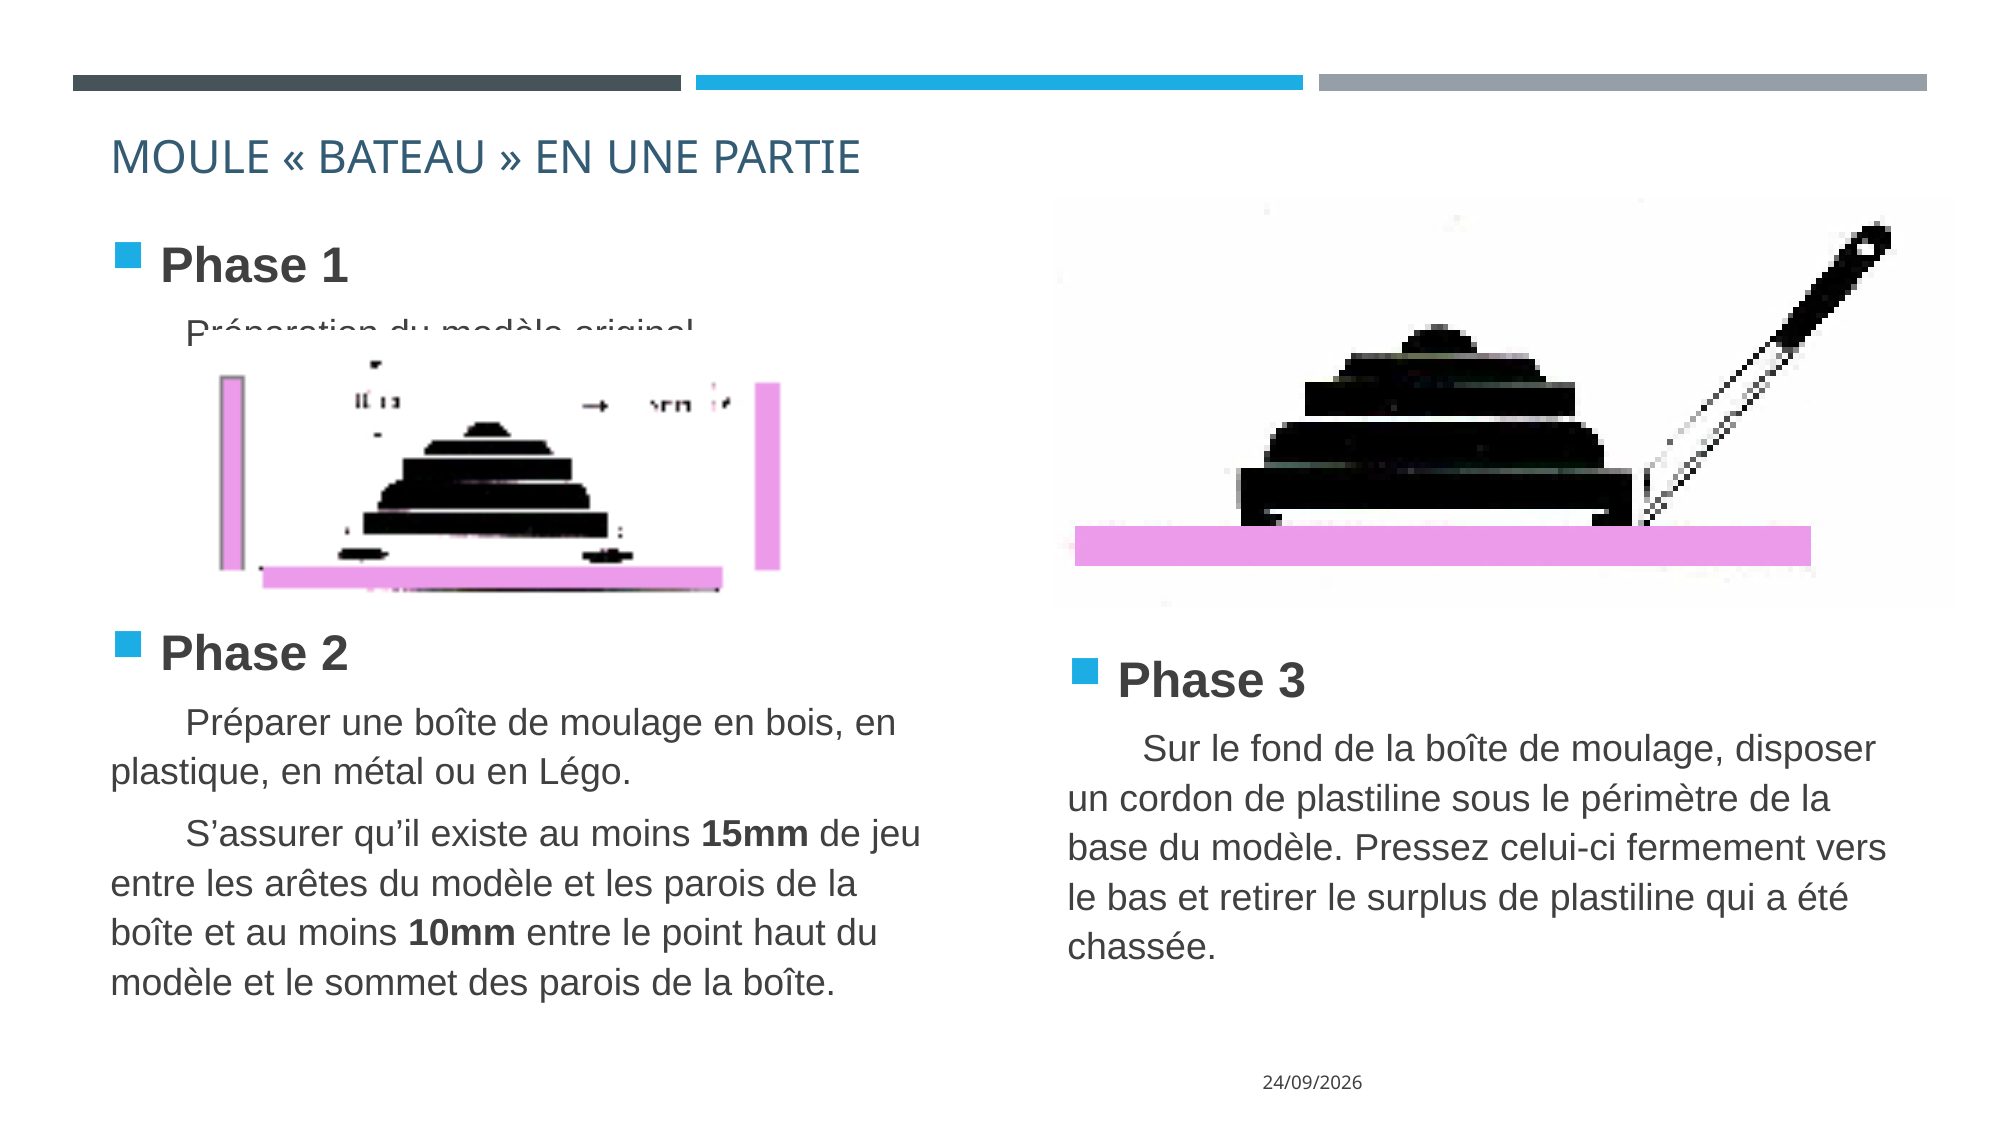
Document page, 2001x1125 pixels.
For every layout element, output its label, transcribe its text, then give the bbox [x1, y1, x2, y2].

list Phase 3 Sur le fond de la boîte de moulage, disposer un cordon de plastiline sous le périmètre de la base du modèle. Pressez celui-ci fermement vers le bas et retirer le surplus de plastiline qui a été chassée. [1052, 607, 1905, 1101]
title Moule « bateau » en une partie [95, 119, 1905, 191]
list Phase 1 Préparation du modèle original. Phase 2 Préparer une boîte de moulage en bois, en plastique, en métal ou en Légo. S’assurer qu’il existe au moins 15mm de jeu entre les arêtes du modèle et les parois de la boîte et au moins 10mm entre le point haut du modèle et le sommet des parois de la boîte. [95, 151, 948, 1125]
text_box 22/10/2021 [1247, 1053, 1715, 1114]
chart [203, 330, 802, 604]
chart [1052, 198, 1955, 607]
